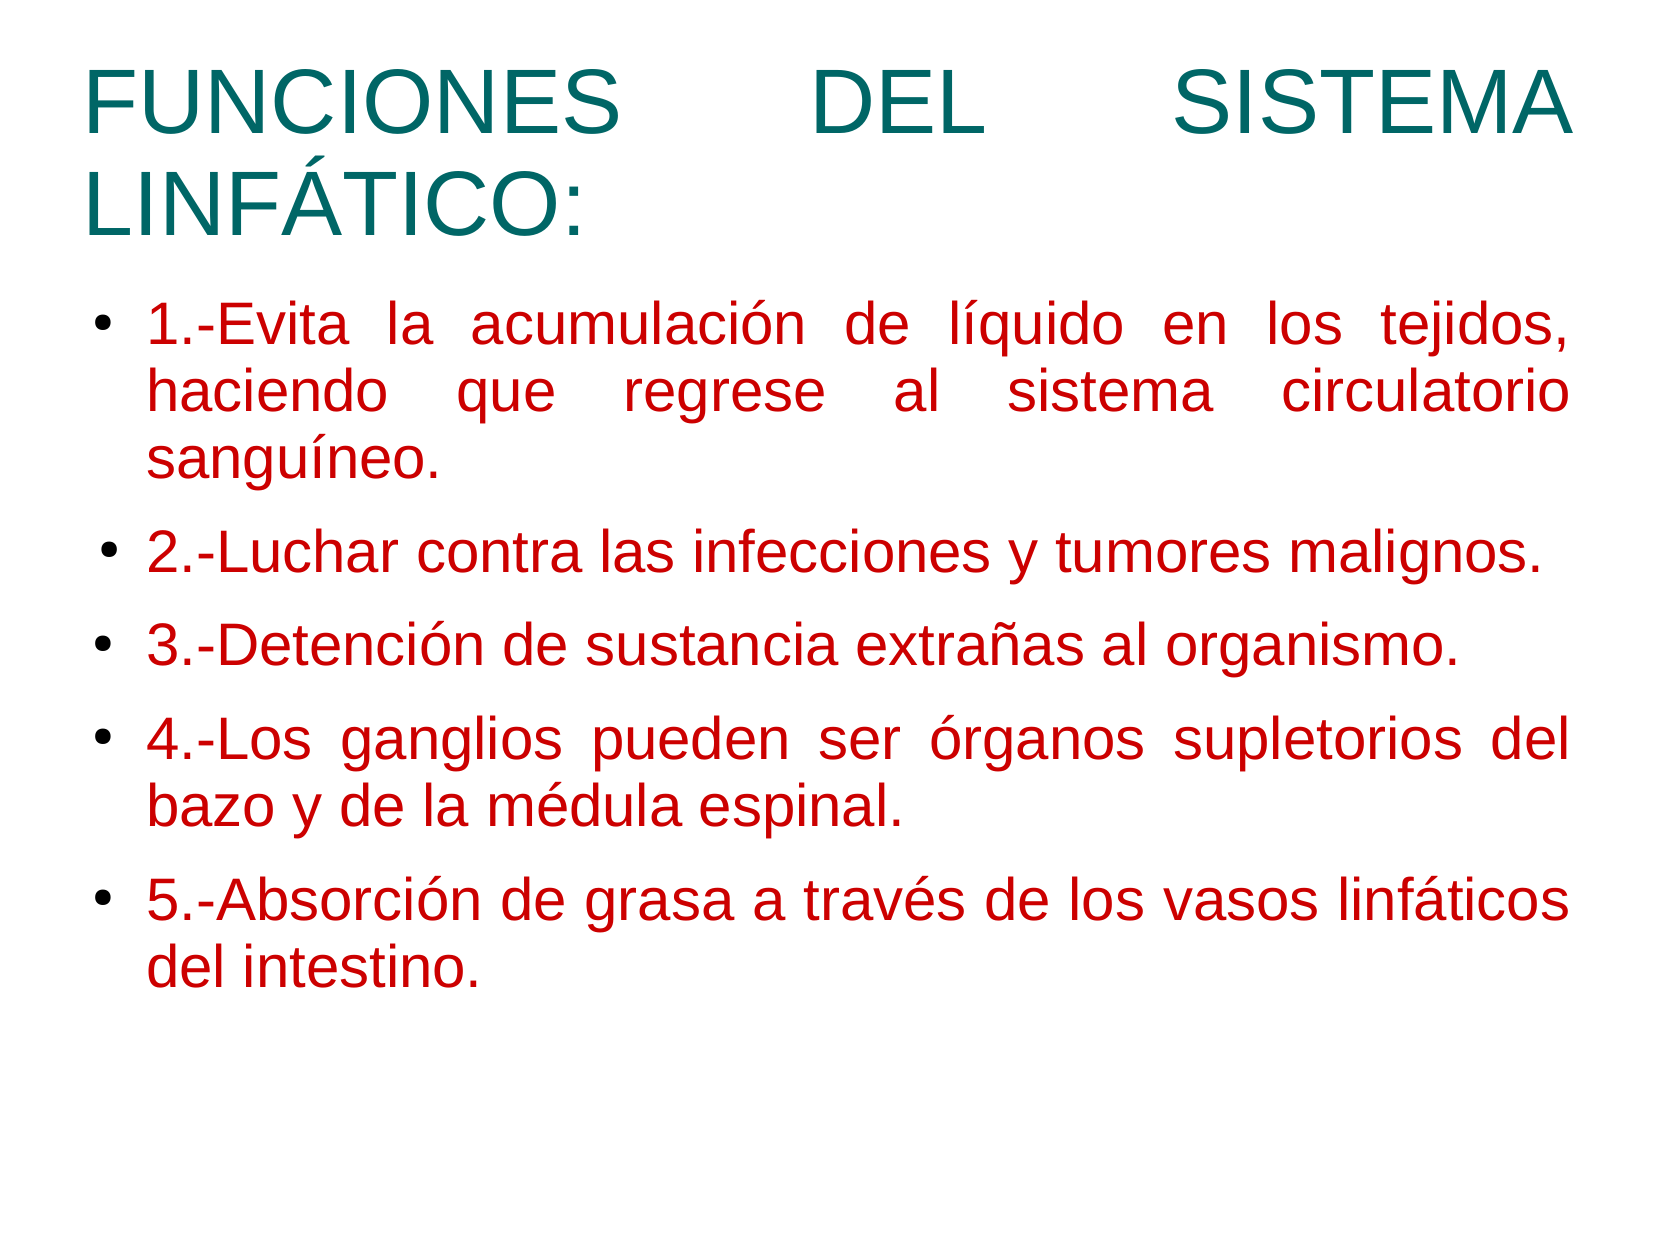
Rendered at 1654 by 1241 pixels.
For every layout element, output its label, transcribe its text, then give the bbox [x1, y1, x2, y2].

title FUNCIONES DEL SISTEMA LINFÁTICO: [82, 49, 1571, 257]
list 1.-Evita la acumulación de líquido en los tejidos, haciendo que regrese al sistema circulatorio sanguíneo. 2.-Luchar contra las infecciones y tumores malignos. 3.-Detención de sustancia extrañas al organismo. 4.-Los ganglios pueden ser órganos supletorios del bazo y de la médula espinal. 5.-Absorción de grasa a través de los vasos linfáticos del intestino. [82, 290, 1571, 1010]
